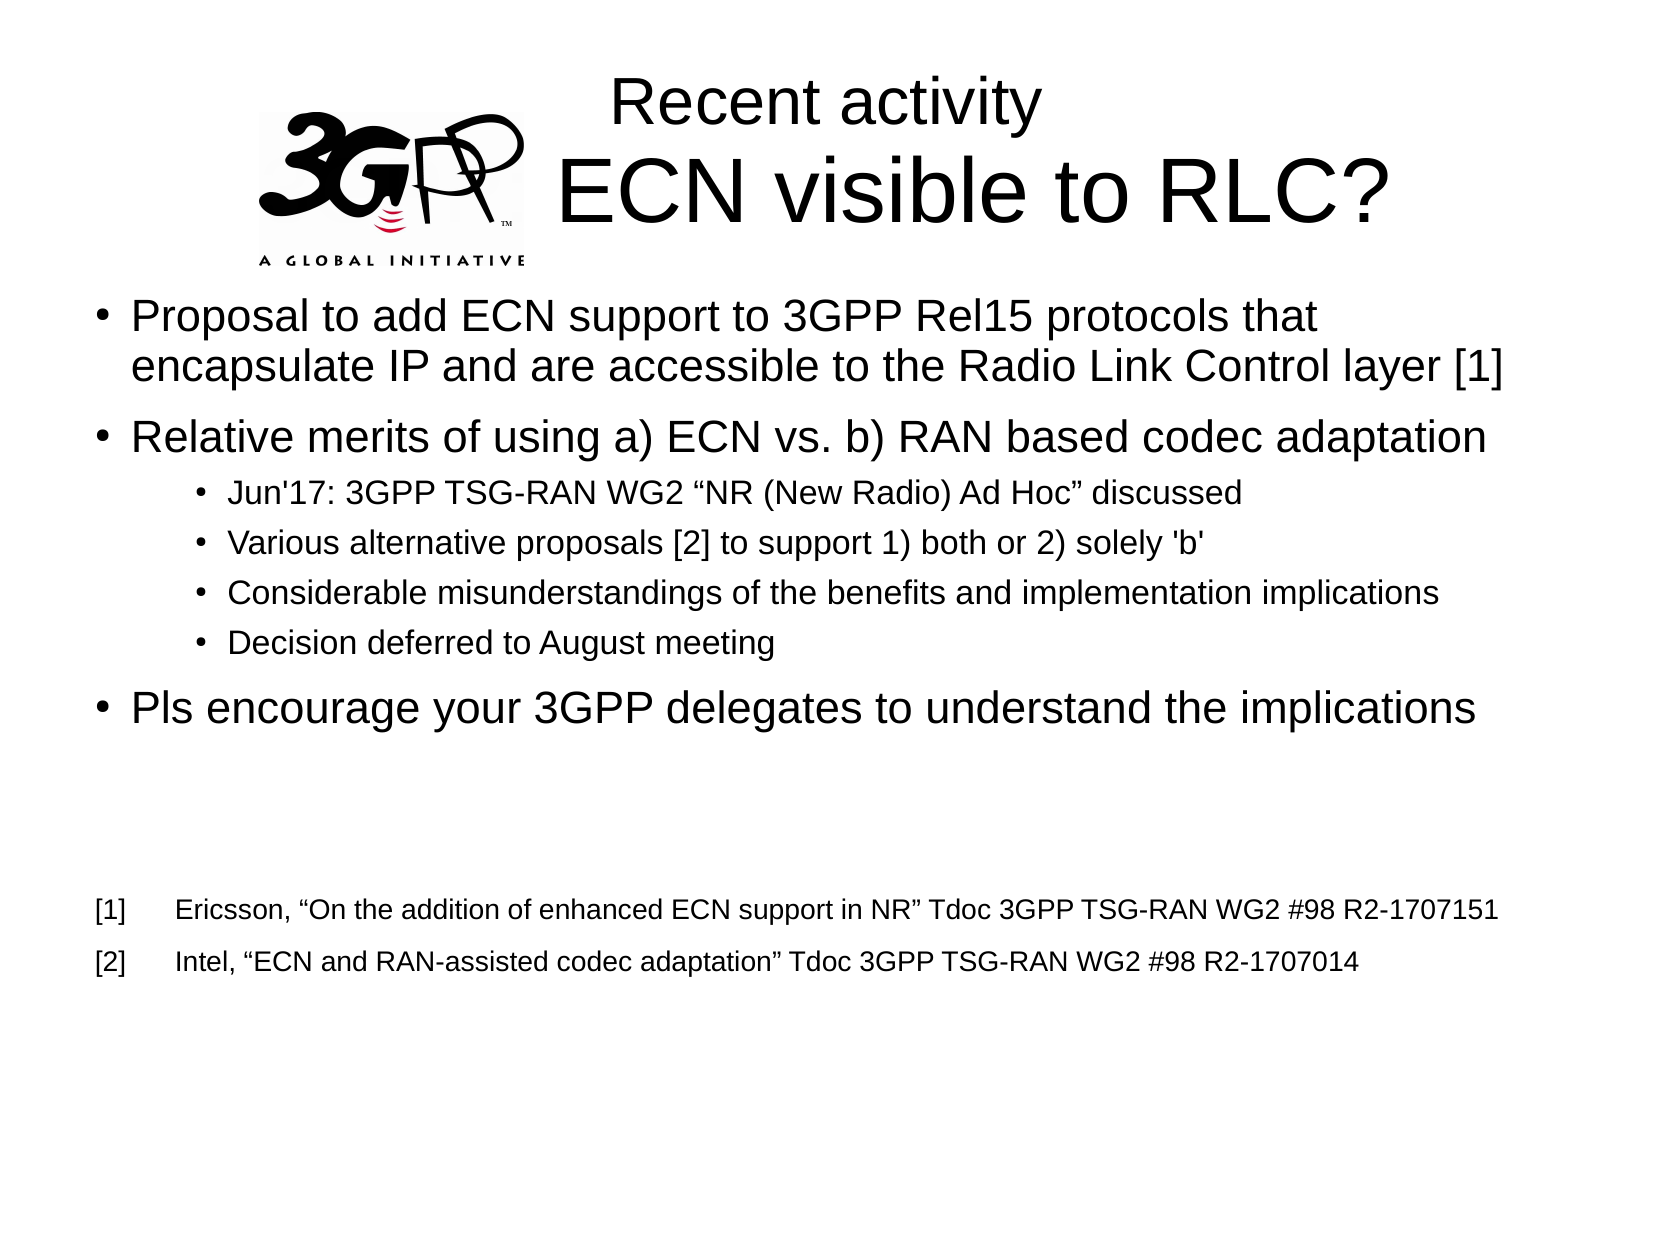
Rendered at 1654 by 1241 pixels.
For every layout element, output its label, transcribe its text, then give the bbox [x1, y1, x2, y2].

picture [259, 112, 524, 266]
title Recent activity 3GPP: ECN visible to RLC? [82, 49, 1571, 257]
list Proposal to add ECN support to 3GPP Rel15 protocols that encapsulate IP and are accessible to the Radio Link Control layer [1] Relative merits of using a) ECN vs. b) RAN based codec adaptation Jun'17: 3GPP TSG-RAN WG2 “NR (New Radio) Ad Hoc” discussed Various alternative proposals [2] to support 1) both or 2) solely 'b' Considerable misunderstandings of the benefits and implementation implications Decision deferred to August meeting Pls encourage your 3GPP delegates to understand the implications Ericsson, “On the addition of enhanced ECN support in NR” Tdoc 3GPP TSG-RAN WG2 #98 R2-1707151 Intel, “ECN and RAN-assisted codec adaptation” Tdoc 3GPP TSG-RAN WG2 #98 R2-1707014 [82, 290, 1571, 1111]
